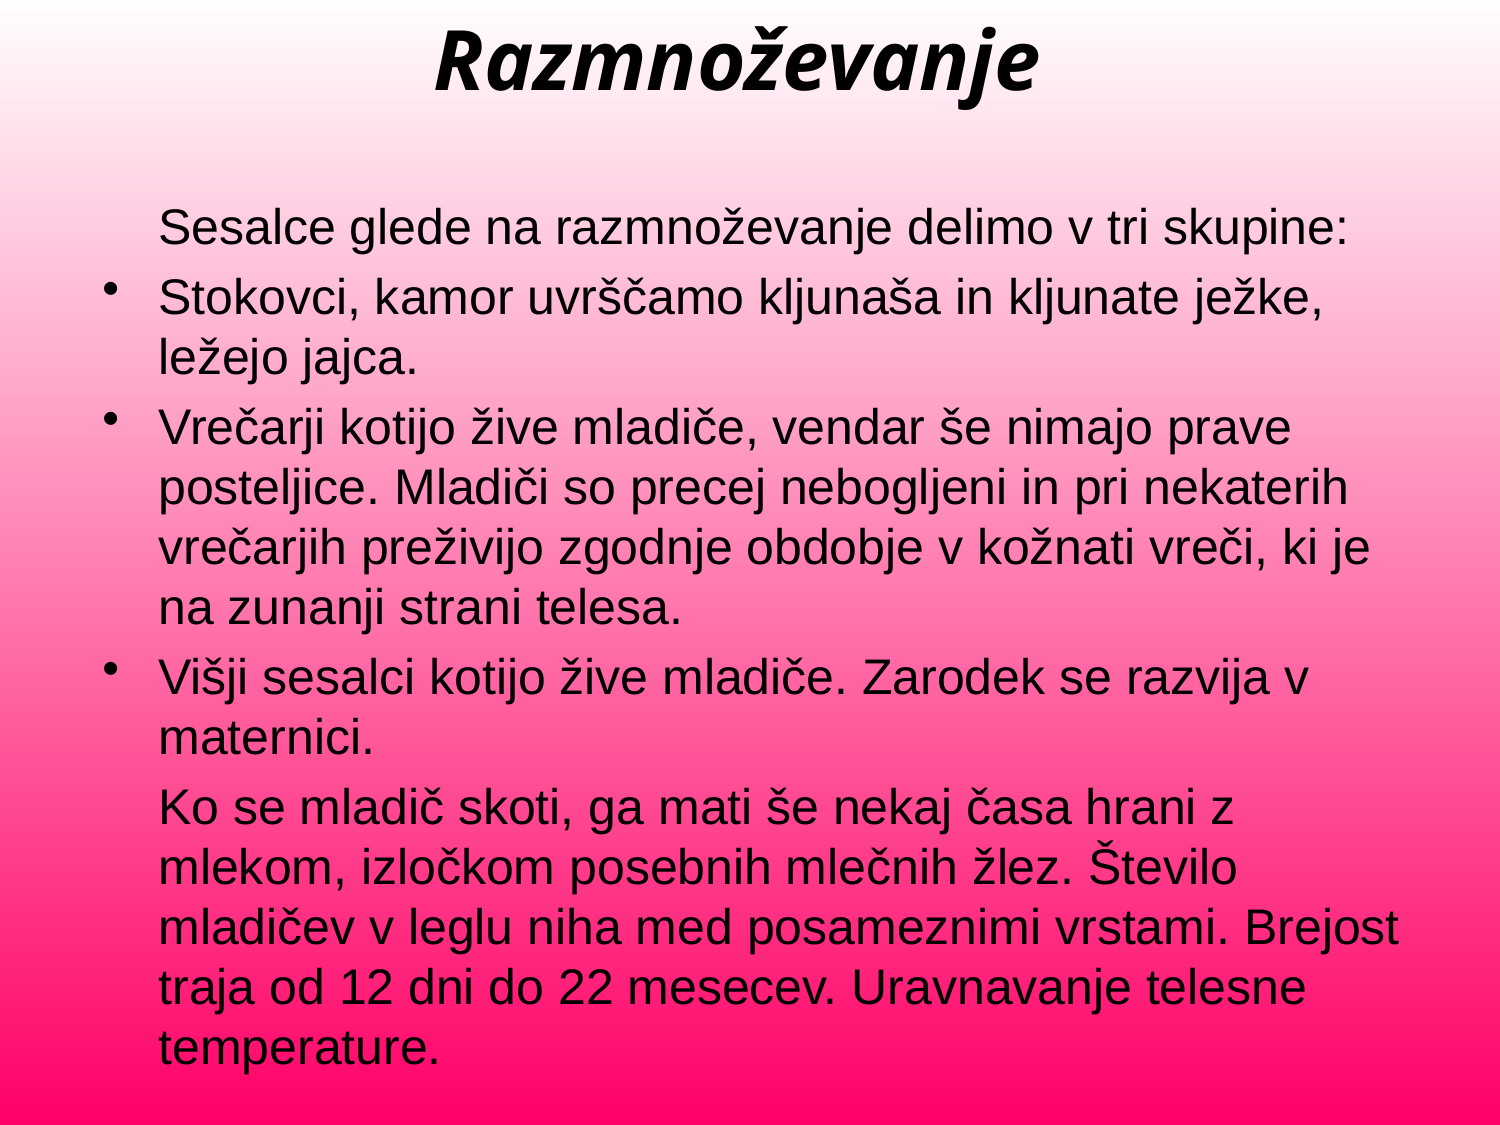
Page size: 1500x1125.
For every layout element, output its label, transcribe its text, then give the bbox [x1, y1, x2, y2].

text_box Razmnoževanje [137, 0, 1338, 175]
text_box Sesalce glede na razmnoževanje delimo v tri skupine: Stokovci, kamor uvrščamo kljunaša in kljunate ježke, ležejo jajca. Vrečarji kotijo žive mladiče, vendar še nimajo prave posteljice. Mladiči so precej nebogljeni in pri nekaterih vrečarjih preživijo zgodnje obdobje v kožnati vreči, ki je na zunanji strani telesa. Višji sesalci kotijo žive mladiče. Zarodek se razvija v maternici. Ko se mladič skoti, ga mati še nekaj časa hrani z mlekom, izločkom posebnih mlečnih žlez. Število mladičev v leglu niha med posameznimi vrstami. Brejost traja od 12 dni do 22 mesecev. Uravnavanje telesne temperature. [87, 187, 1438, 930]
